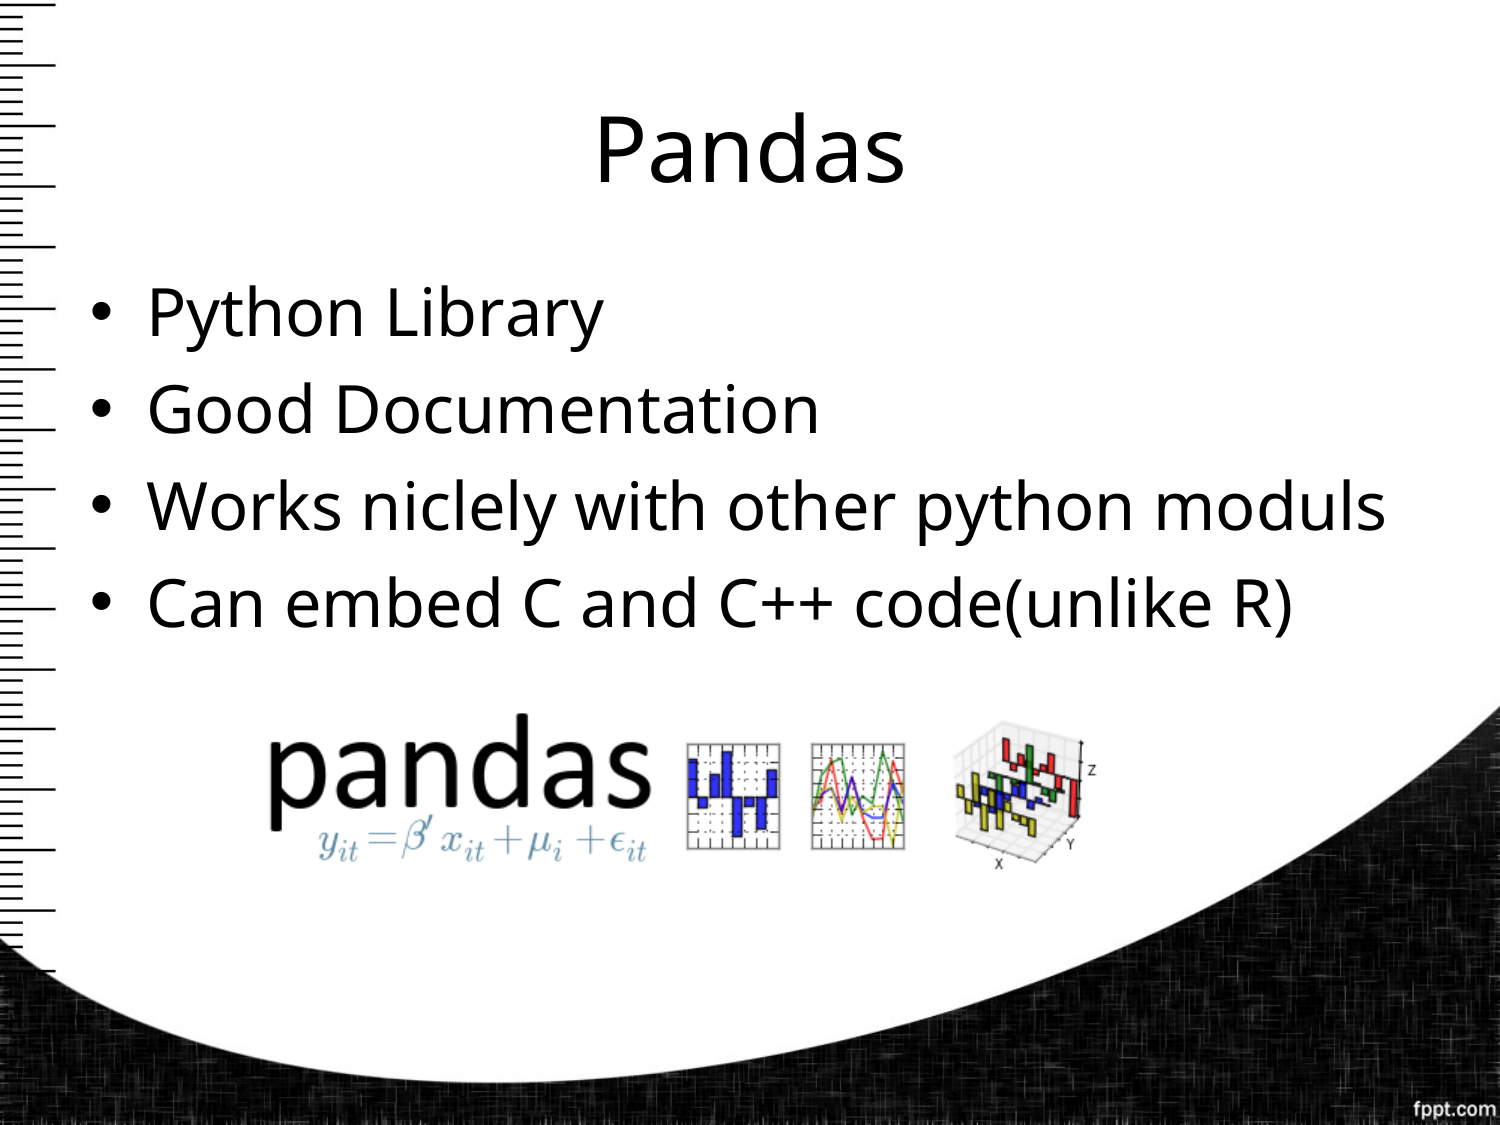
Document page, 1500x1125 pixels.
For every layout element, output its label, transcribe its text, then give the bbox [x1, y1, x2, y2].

title Pandas [75, 44, 1426, 248]
list Python Library Good Documentation Works niclely with other python moduls Can embed C and C++ code(unlike R) [75, 262, 1426, 1020]
picture [0, 0, 1500, 1125]
